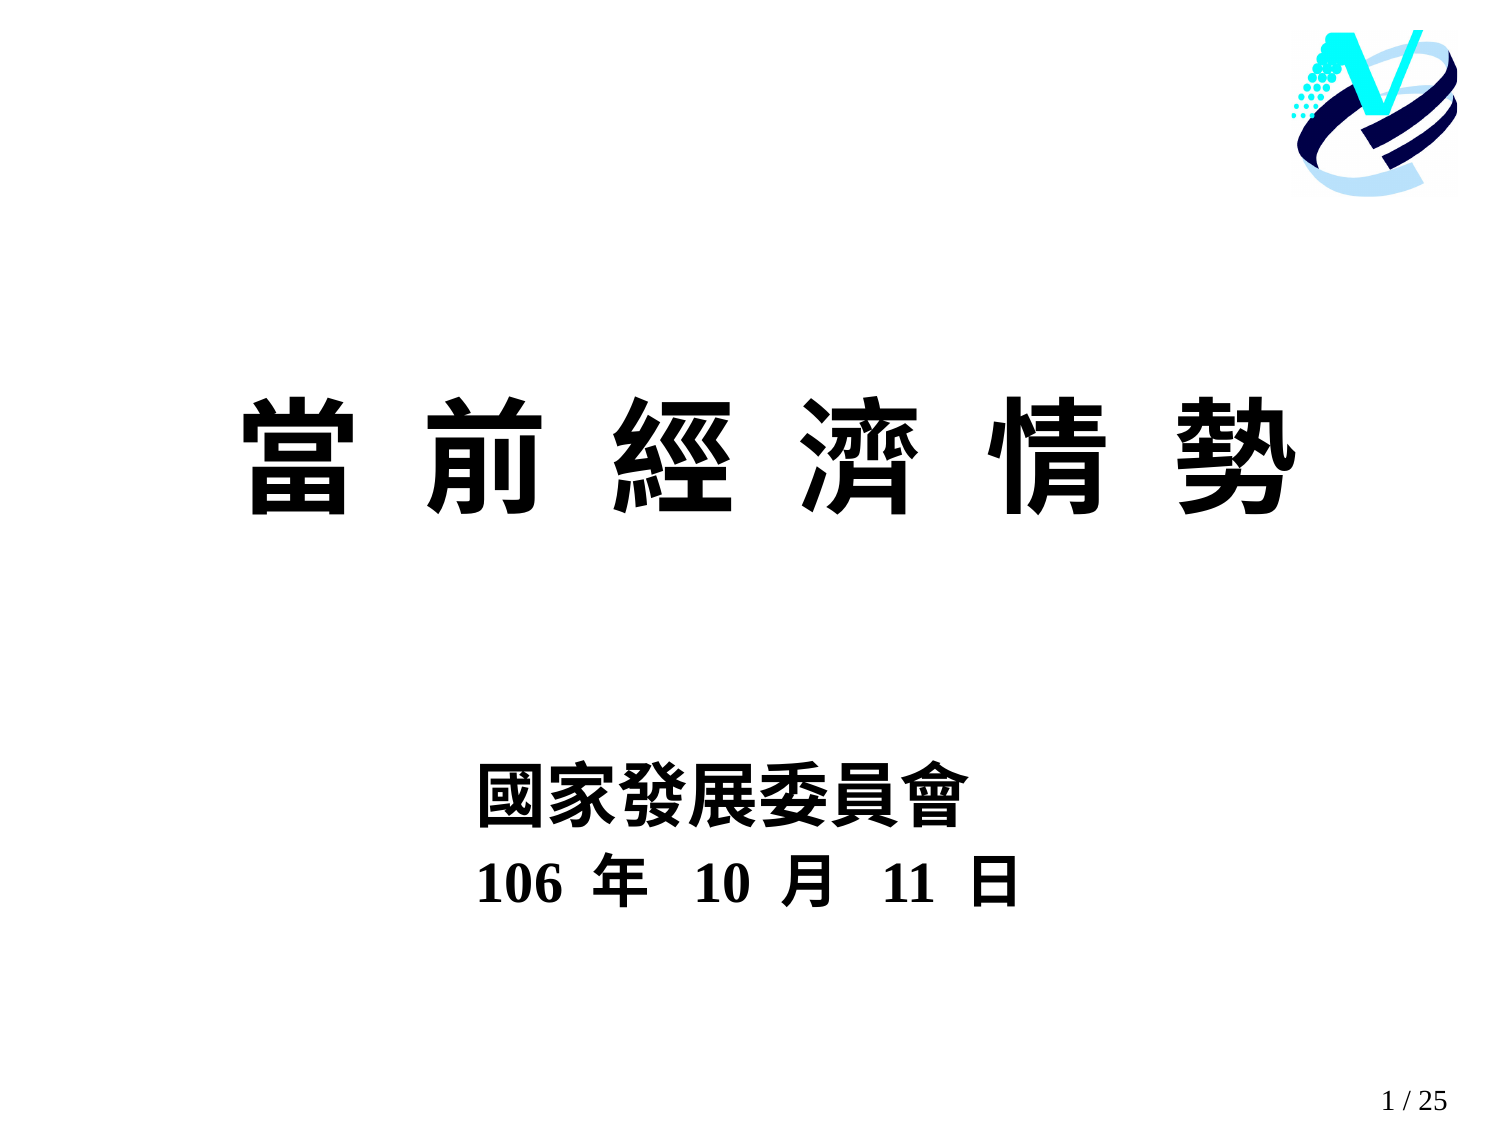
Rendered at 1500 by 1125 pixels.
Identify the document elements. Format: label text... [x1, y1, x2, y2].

text_box 國家發展委員會 106 年 10 月 11 日 [460, 743, 1087, 924]
title 當 前 經 濟 情 勢 [103, 349, 1430, 537]
picture [1291, 30, 1458, 197]
